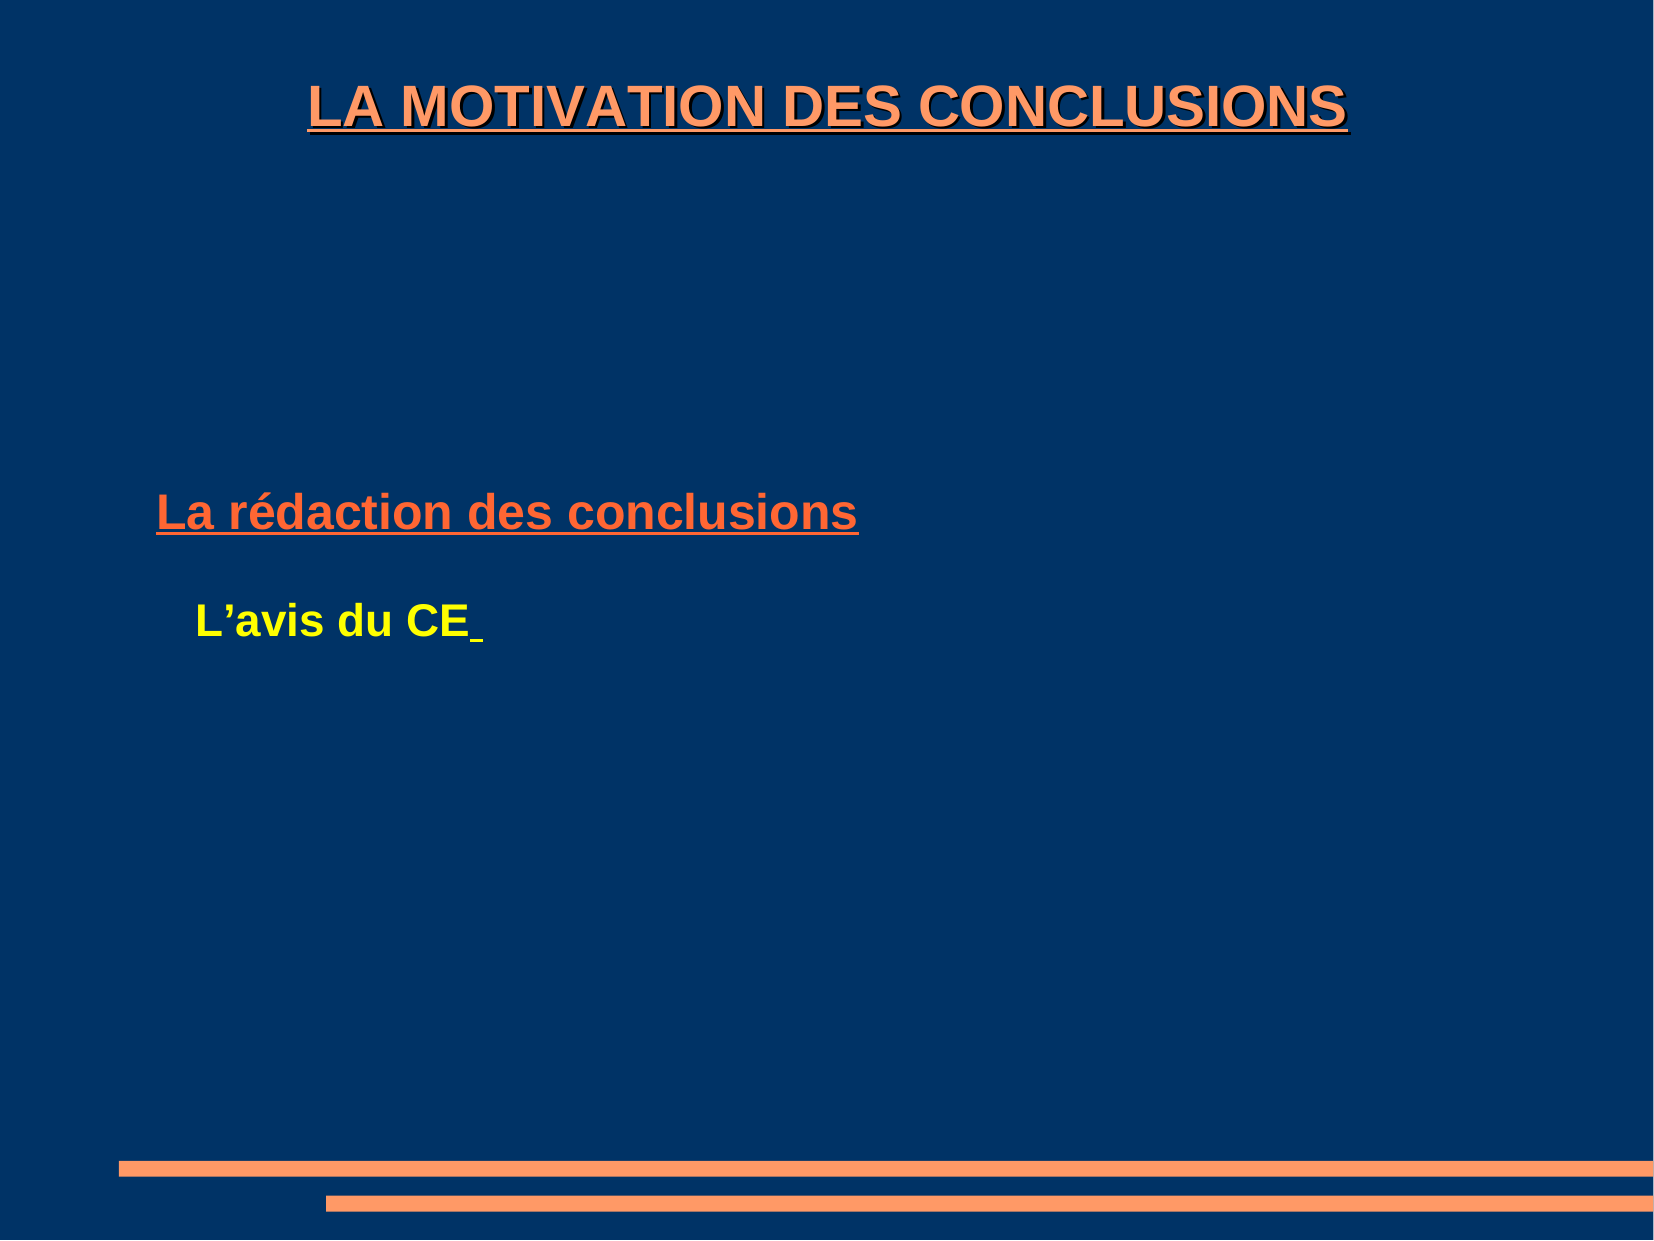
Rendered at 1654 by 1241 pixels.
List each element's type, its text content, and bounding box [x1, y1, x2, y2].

title LA MOTIVATION DES CONCLUSIONS [121, 46, 1534, 166]
subtitle La rédaction des conclusions L’avis du CE [121, 185, 1561, 1160]
